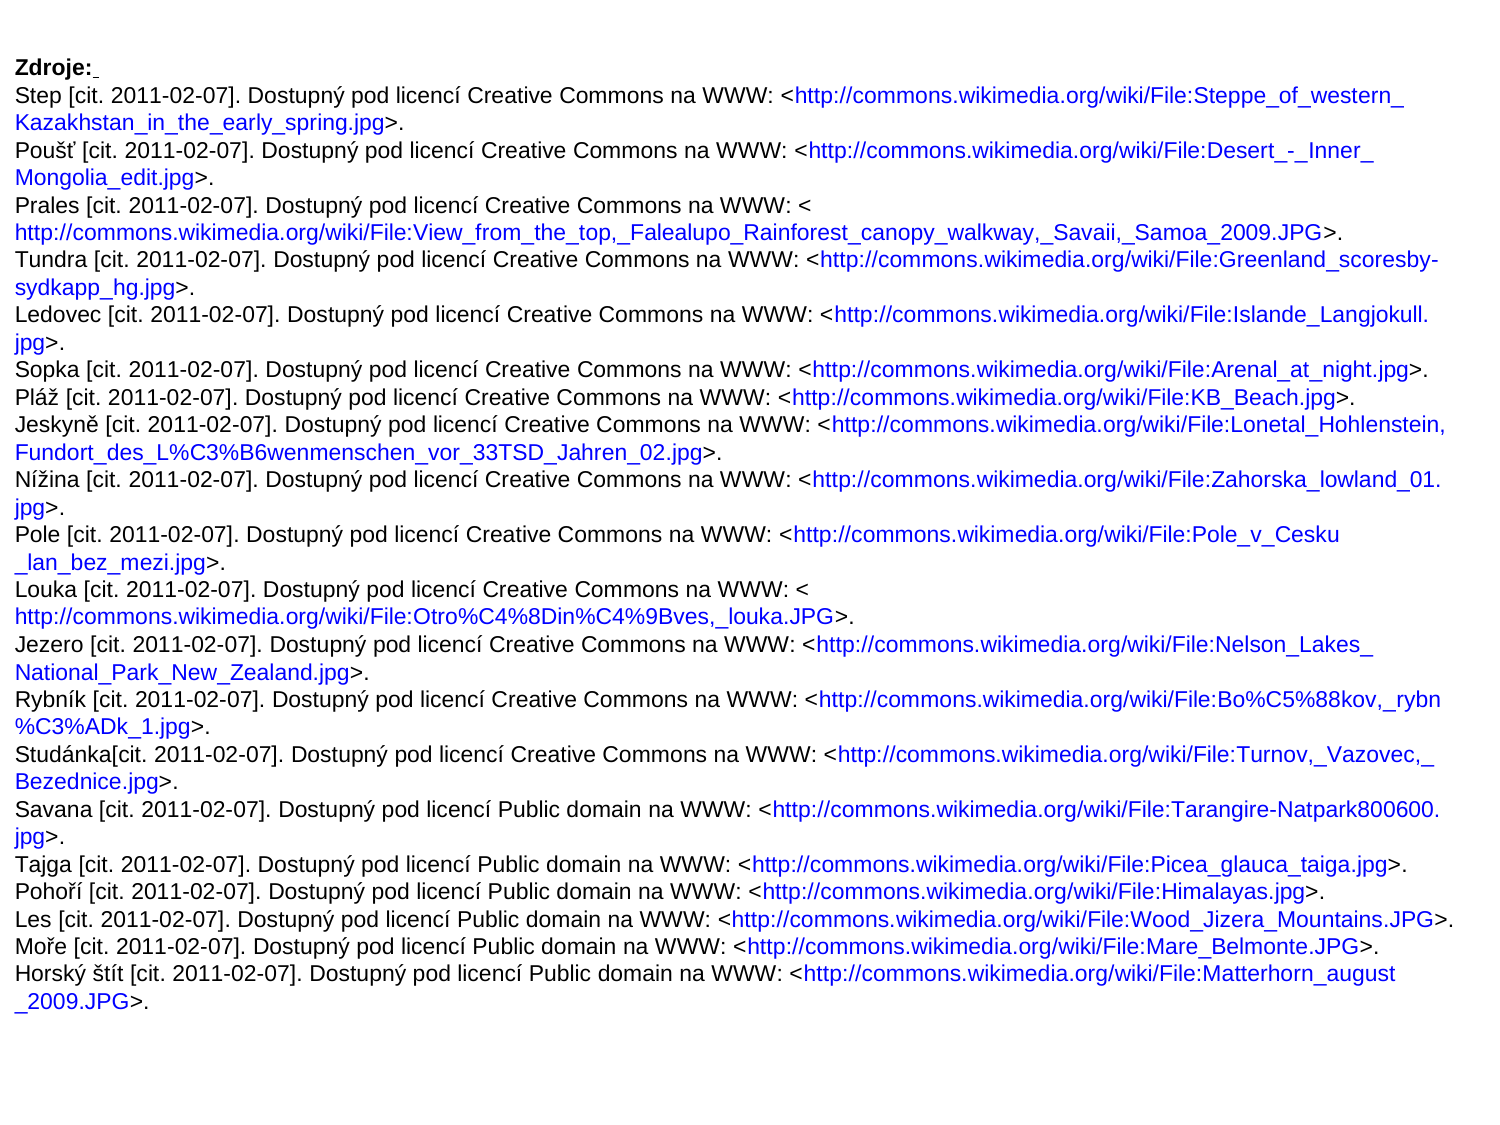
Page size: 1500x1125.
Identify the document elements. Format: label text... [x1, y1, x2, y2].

text_box Zdroje: Step [cit. 2011-02-07]. Dostupný pod licencí Creative Commons na WWW: <http://commons.wikimedia.org/wiki/File:Steppe_of_western_Kazakhstan_in_the_early_spring.jpg>. Poušť [cit. 2011-02-07]. Dostupný pod licencí Creative Commons na WWW: <http://commons.wikimedia.org/wiki/File:Desert_-_Inner_Mongolia_edit.jpg>. Prales [cit. 2011-02-07]. Dostupný pod licencí Creative Commons na WWW: <http://commons.wikimedia.org/wiki/File:View_from_the_top,_Falealupo_Rainforest_canopy_walkway,_Savaii,_Samoa_2009.JPG>. Tundra [cit. 2011-02-07]. Dostupný pod licencí Creative Commons na WWW: <http://commons.wikimedia.org/wiki/File:Greenland_scoresby-sydkapp_hg.jpg>. Ledovec [cit. 2011-02-07]. Dostupný pod licencí Creative Commons na WWW: <http://commons.wikimedia.org/wiki/File:Islande_Langjokull.jpg>. Sopka [cit. 2011-02-07]. Dostupný pod licencí Creative Commons na WWW: <http://commons.wikimedia.org/wiki/File:Arenal_at_night.jpg>. Pláž [cit. 2011-02-07]. Dostupný pod licencí Creative Commons na WWW: <http://commons.wikimedia.org/wiki/File:KB_Beach.jpg>. Jeskyně [cit. 2011-02-07]. Dostupný pod licencí Creative Commons na WWW: <http://commons.wikimedia.org/wiki/File:Lonetal_Hohlenstein,Fundort_des_L%C3%B6wenmenschen_vor_33TSD_Jahren_02.jpg>. Nížina [cit. 2011-02-07]. Dostupný pod licencí Creative Commons na WWW: <http://commons.wikimedia.org/wiki/File:Zahorska_lowland_01.jpg>. Pole [cit. 2011-02-07]. Dostupný pod licencí Creative Commons na WWW: <http://commons.wikimedia.org/wiki/File:Pole_v_Cesku_lan_bez_mezi.jpg>. Louka [cit. 2011-02-07]. Dostupný pod licencí Creative Commons na WWW: <http://commons.wikimedia.org/wiki/File:Otro%C4%8Din%C4%9Bves,_louka.JPG>. Jezero [cit. 2011-02-07]. Dostupný pod licencí Creative Commons na WWW: <http://commons.wikimedia.org/wiki/File:Nelson_Lakes_National_Park_New_Zealand.jpg>. Rybník [cit. 2011-02-07]. Dostupný pod licencí Creative Commons na WWW: <http://commons.wikimedia.org/wiki/File:Bo%C5%88kov,_rybn%C3%ADk_1.jpg>. Studánka[cit. 2011-02-07]. Dostupný pod licencí Creative Commons na WWW: <http://commons.wikimedia.org/wiki/File:Turnov,_Vazovec,_Bezednice.jpg>. Savana [cit. 2011-02-07]. Dostupný pod licencí Public domain na WWW: <http://commons.wikimedia.org/wiki/File:Tarangire-Natpark800600.jpg>. Tajga [cit. 2011-02-07]. Dostupný pod licencí Public domain na WWW: <http://commons.wikimedia.org/wiki/File:Picea_glauca_taiga.jpg>. Pohoří [cit. 2011-02-07]. Dostupný pod licencí Public domain na WWW: <http://commons.wikimedia.org/wiki/File:Himalayas.jpg>. Les [cit. 2011-02-07]. Dostupný pod licencí Public domain na WWW: <http://commons.wikimedia.org/wiki/File:Wood_Jizera_Mountains.JPG>. Moře [cit. 2011-02-07]. Dostupný pod licencí Public domain na WWW: <http://commons.wikimedia.org/wiki/File:Mare_Belmonte.JPG>. Horský štít [cit. 2011-02-07]. Dostupný pod licencí Public domain na WWW: <http://commons.wikimedia.org/wiki/File:Matterhorn_august_2009.JPG>. [0, 45, 1471, 1022]
